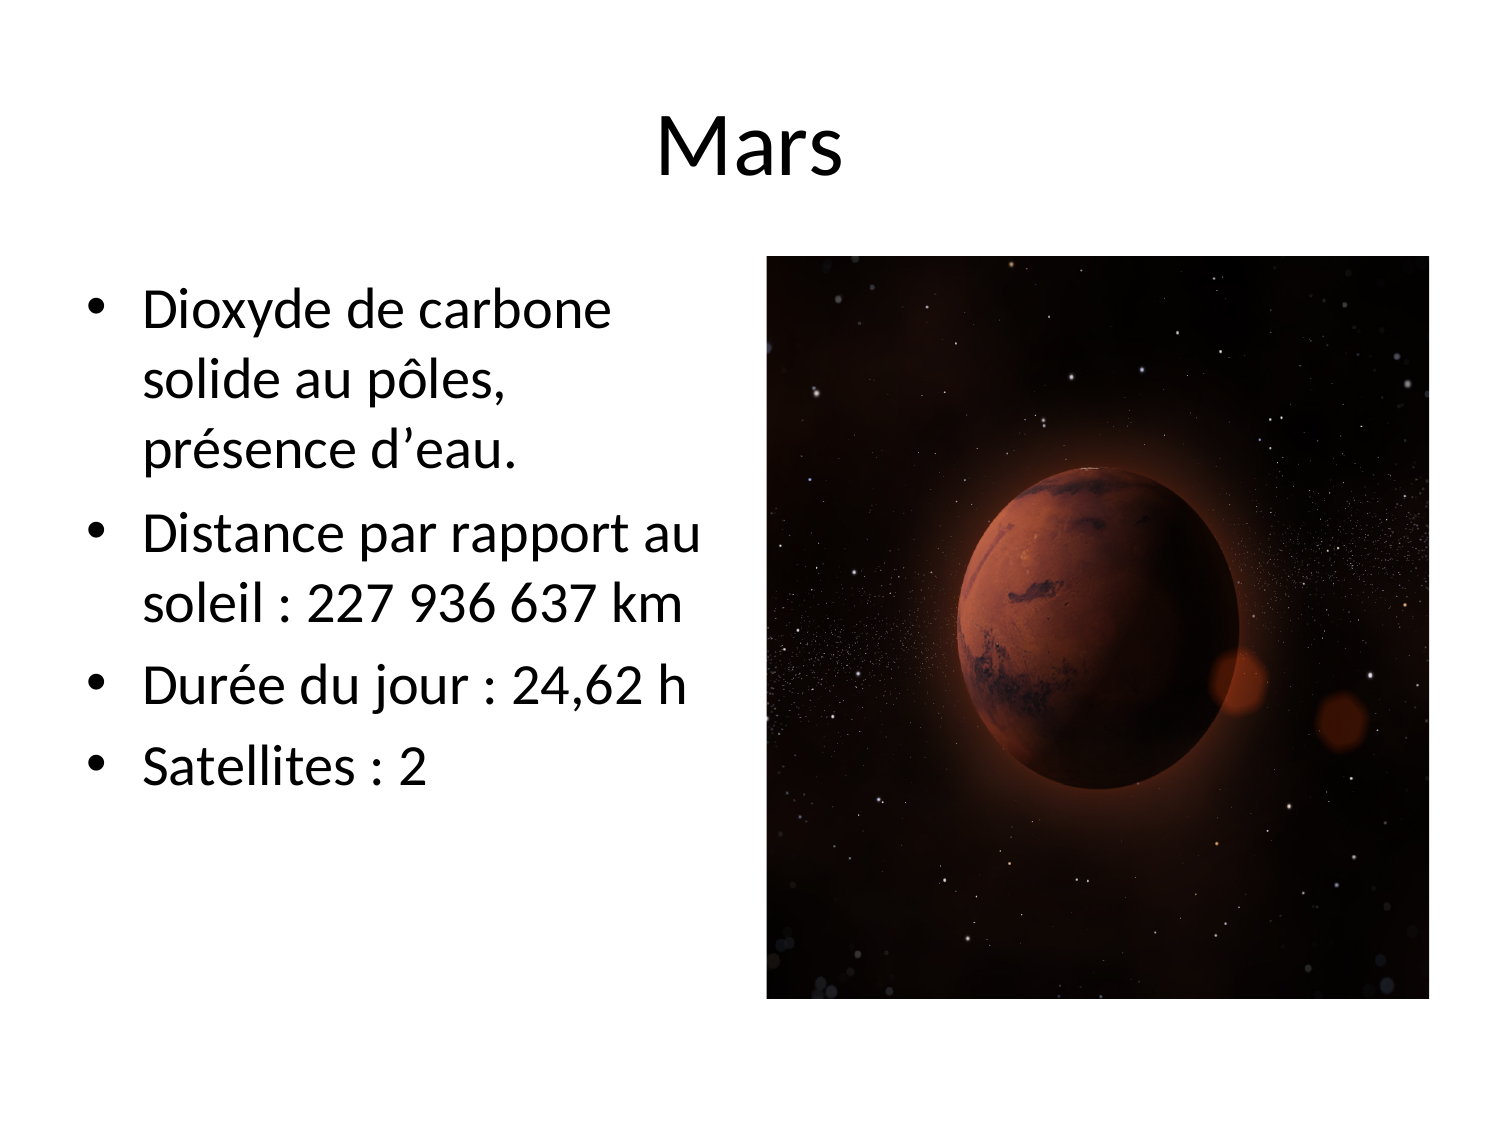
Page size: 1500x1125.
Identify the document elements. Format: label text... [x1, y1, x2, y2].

text_box [766, 256, 1430, 999]
list Dioxyde de carbone solide au pôles, présence d’eau. Distance par rapport au soleil : 227 936 637 km Durée du jour : 24,62 h Satellites : 2 [71, 262, 731, 1005]
title Mars [75, 21, 1426, 257]
